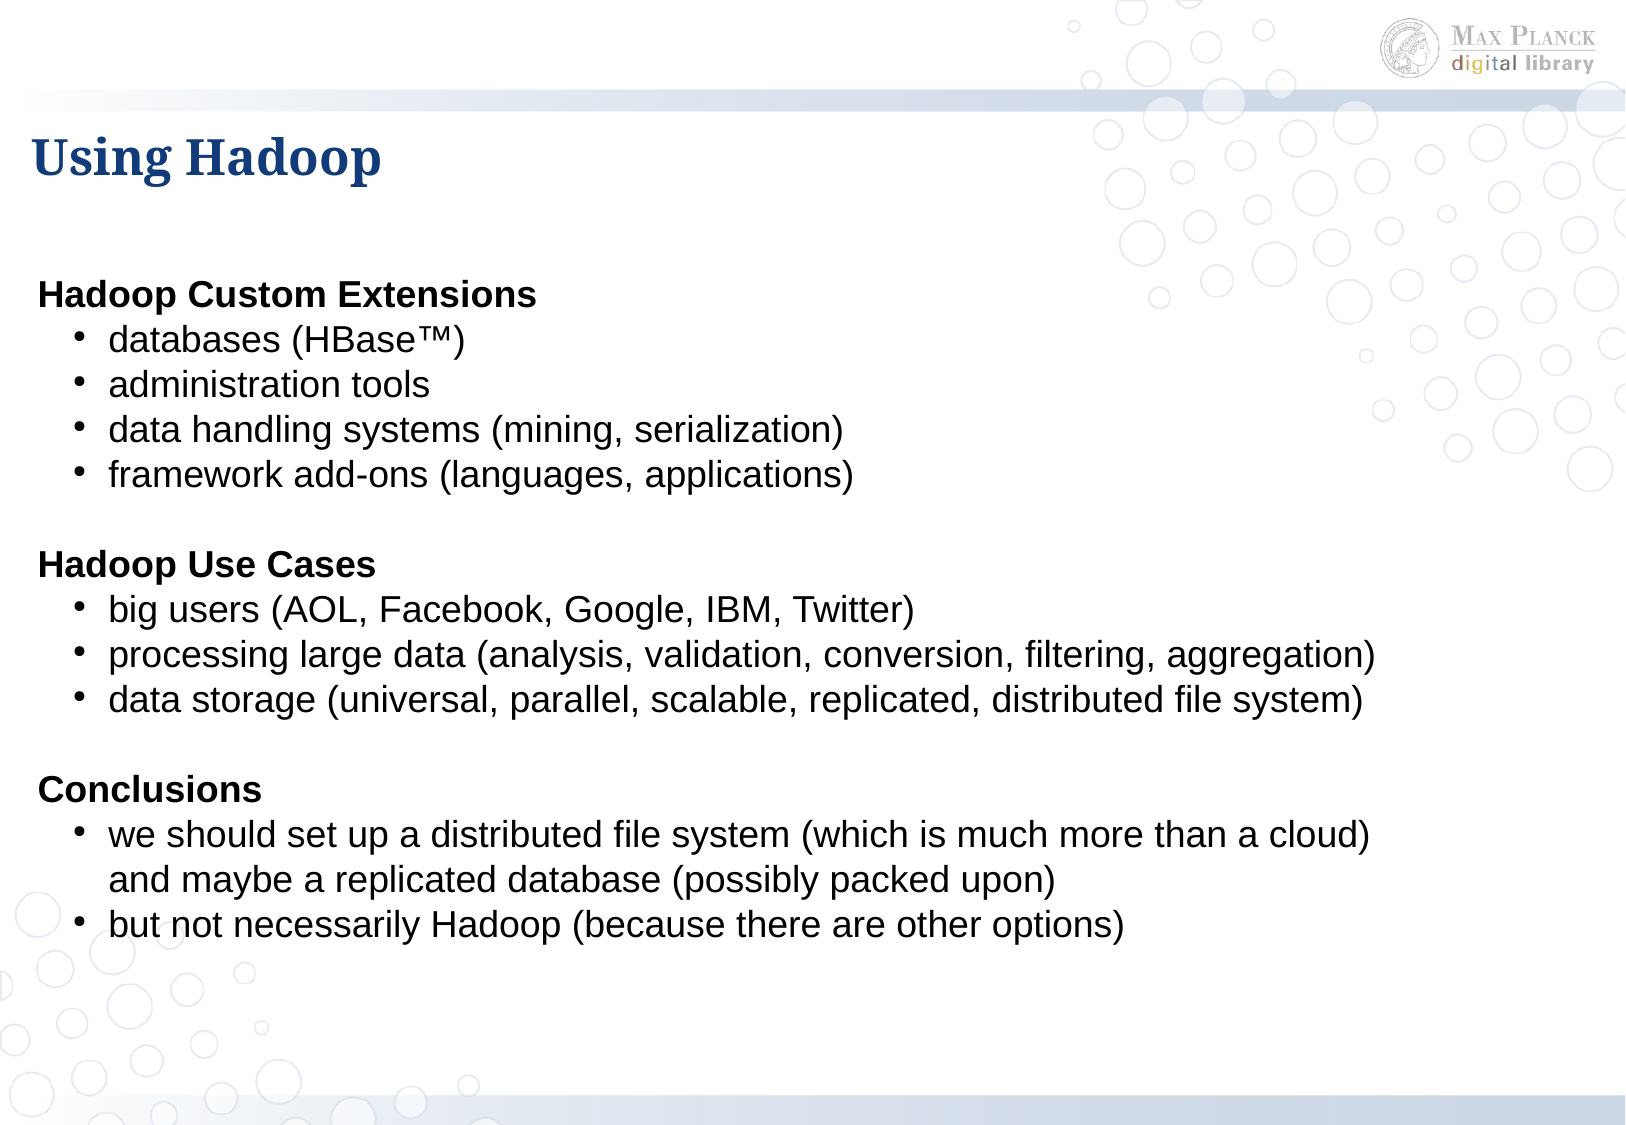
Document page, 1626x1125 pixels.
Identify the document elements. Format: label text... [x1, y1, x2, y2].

list Using Hadoop [31, 125, 1594, 187]
text_box Hadoop Custom Extensions databases (HBase™) administration tools data handling systems (mining, serialization) framework add-ons (languages, applications) Hadoop Use Cases big users (AOL, Facebook, Google, IBM, Twitter) processing large data (analysis, validation, conversion, filtering, aggregation) data storage (universal, parallel, scalable, replicated, distributed file system) Conclusions we should set up a distributed file system (which is much more than a cloud) and maybe a replicated database (possibly packed upon) but not necessarily Hadoop (because there are other options) [37, 269, 1598, 946]
picture [0, 0, 1626, 1125]
